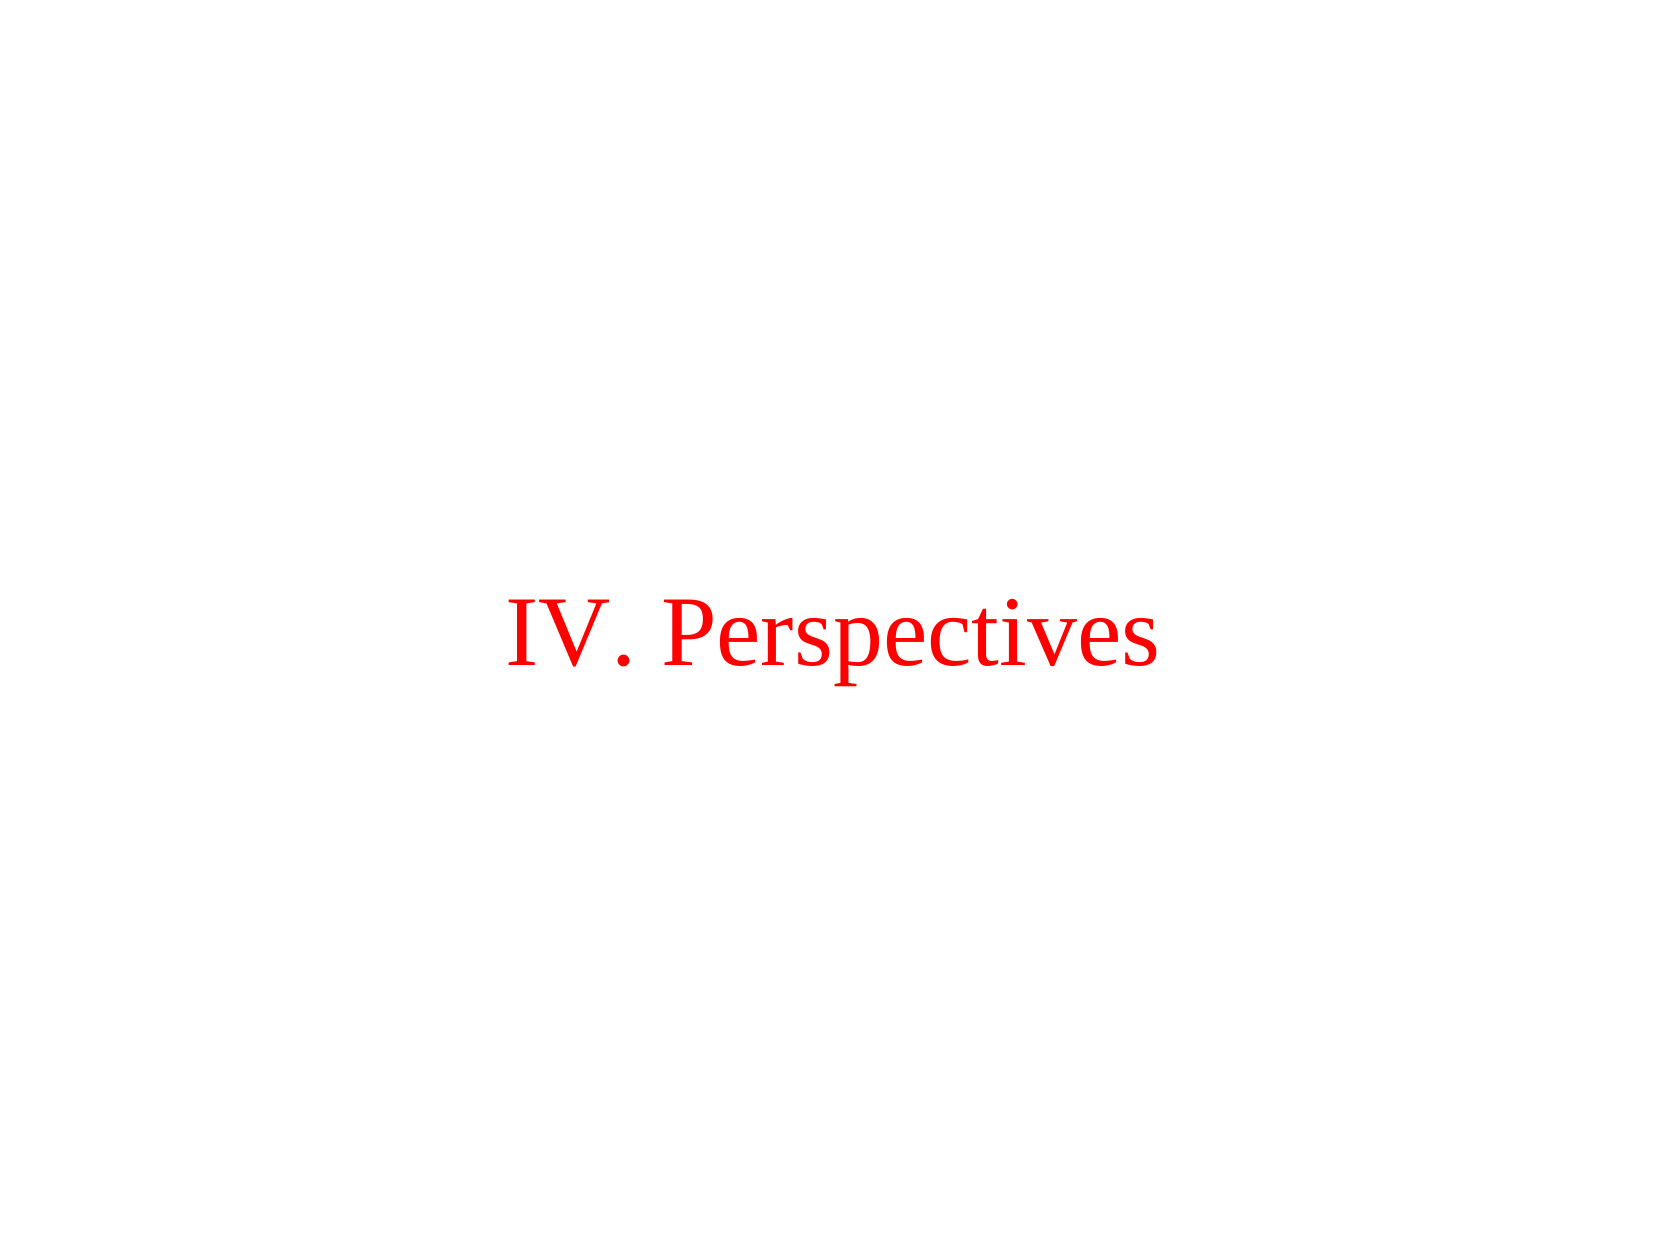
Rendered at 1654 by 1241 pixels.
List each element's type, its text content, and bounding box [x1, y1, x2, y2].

text_box IV. Perspectives [29, 576, 1638, 697]
